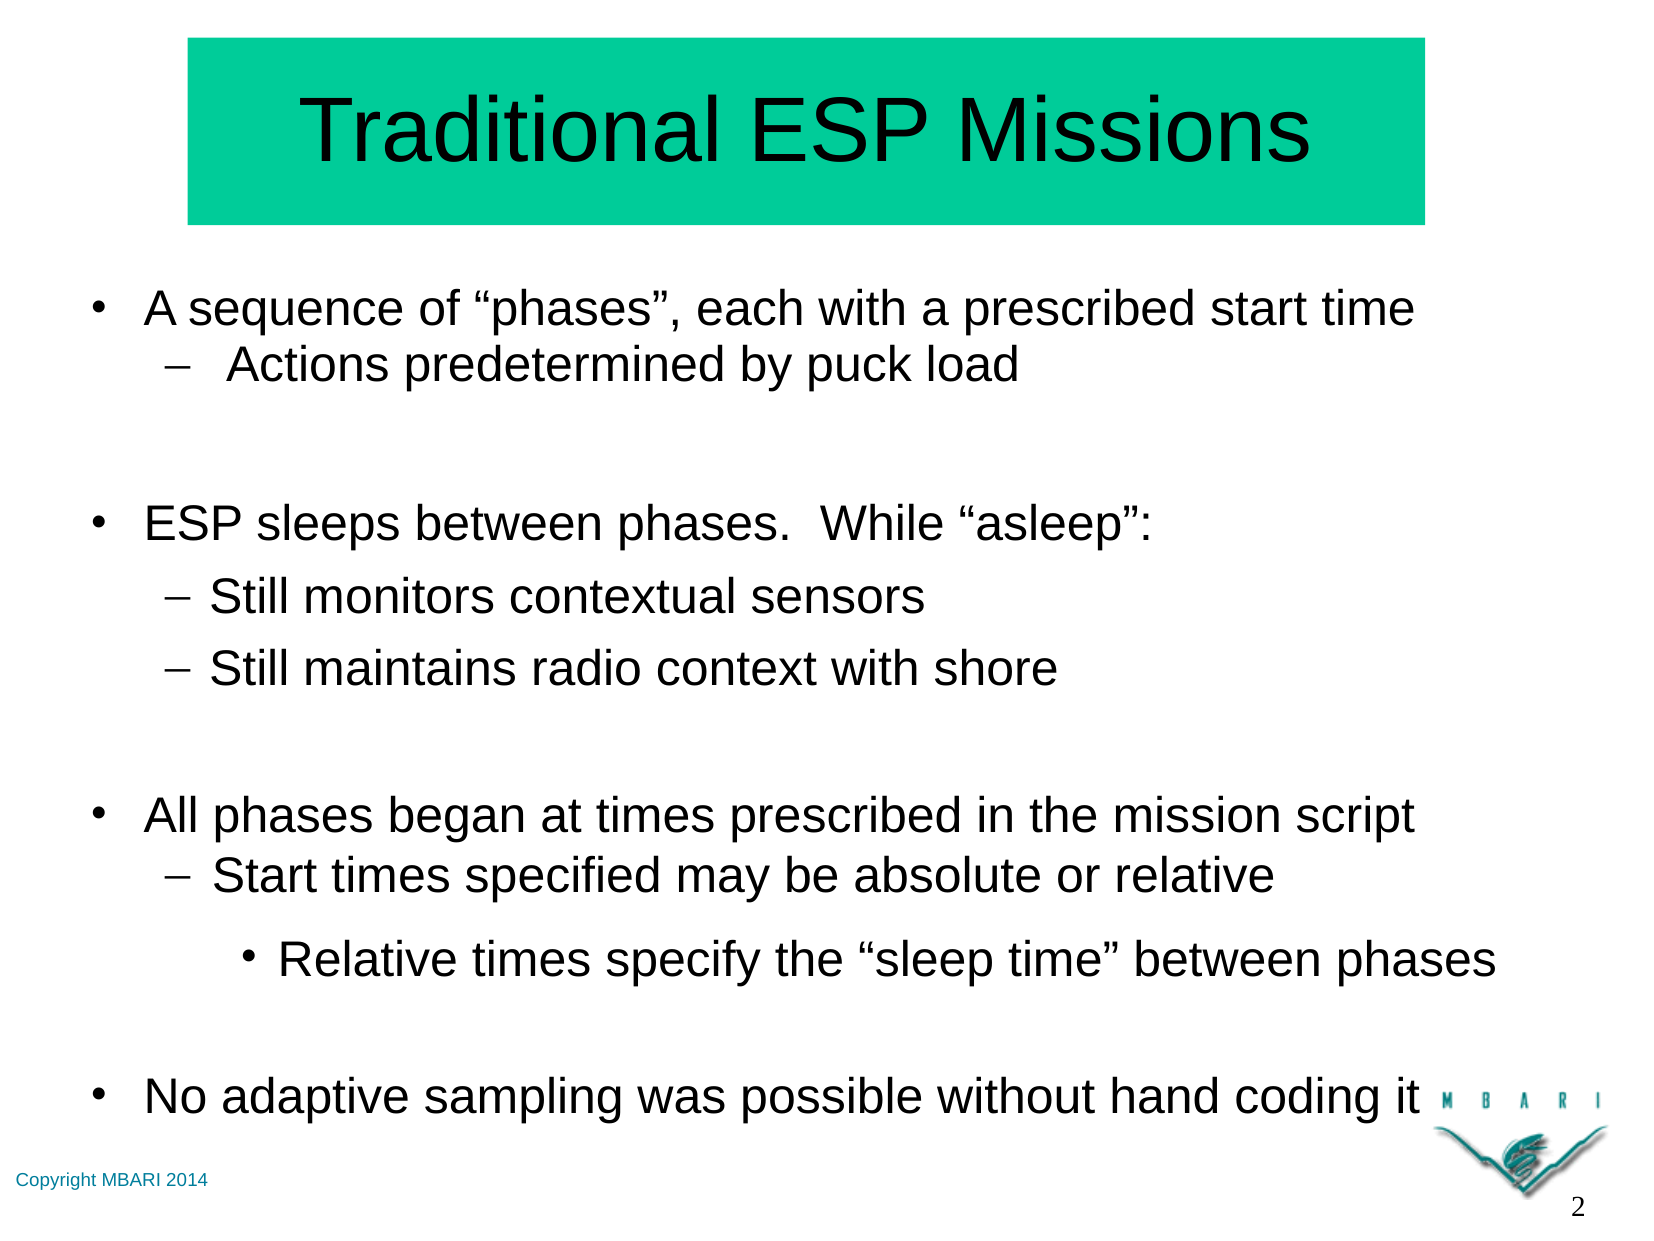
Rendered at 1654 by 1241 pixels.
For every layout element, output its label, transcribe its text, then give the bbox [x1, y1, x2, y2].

title Traditional ESP Missions [187, 37, 1426, 226]
list A sequence of “phases”, each with a prescribed start time Actions predetermined by puck load ESP sleeps between phases. While “asleep”: Still monitors contextual sensors Still maintains radio context with shore All phases began at times prescribed in the mission script Start times specified may be absolute or relative Relative times specify the “sleep time” between phases No adaptive sampling was possible without hand coding it [75, 273, 1538, 1137]
picture [1426, 1091, 1613, 1200]
